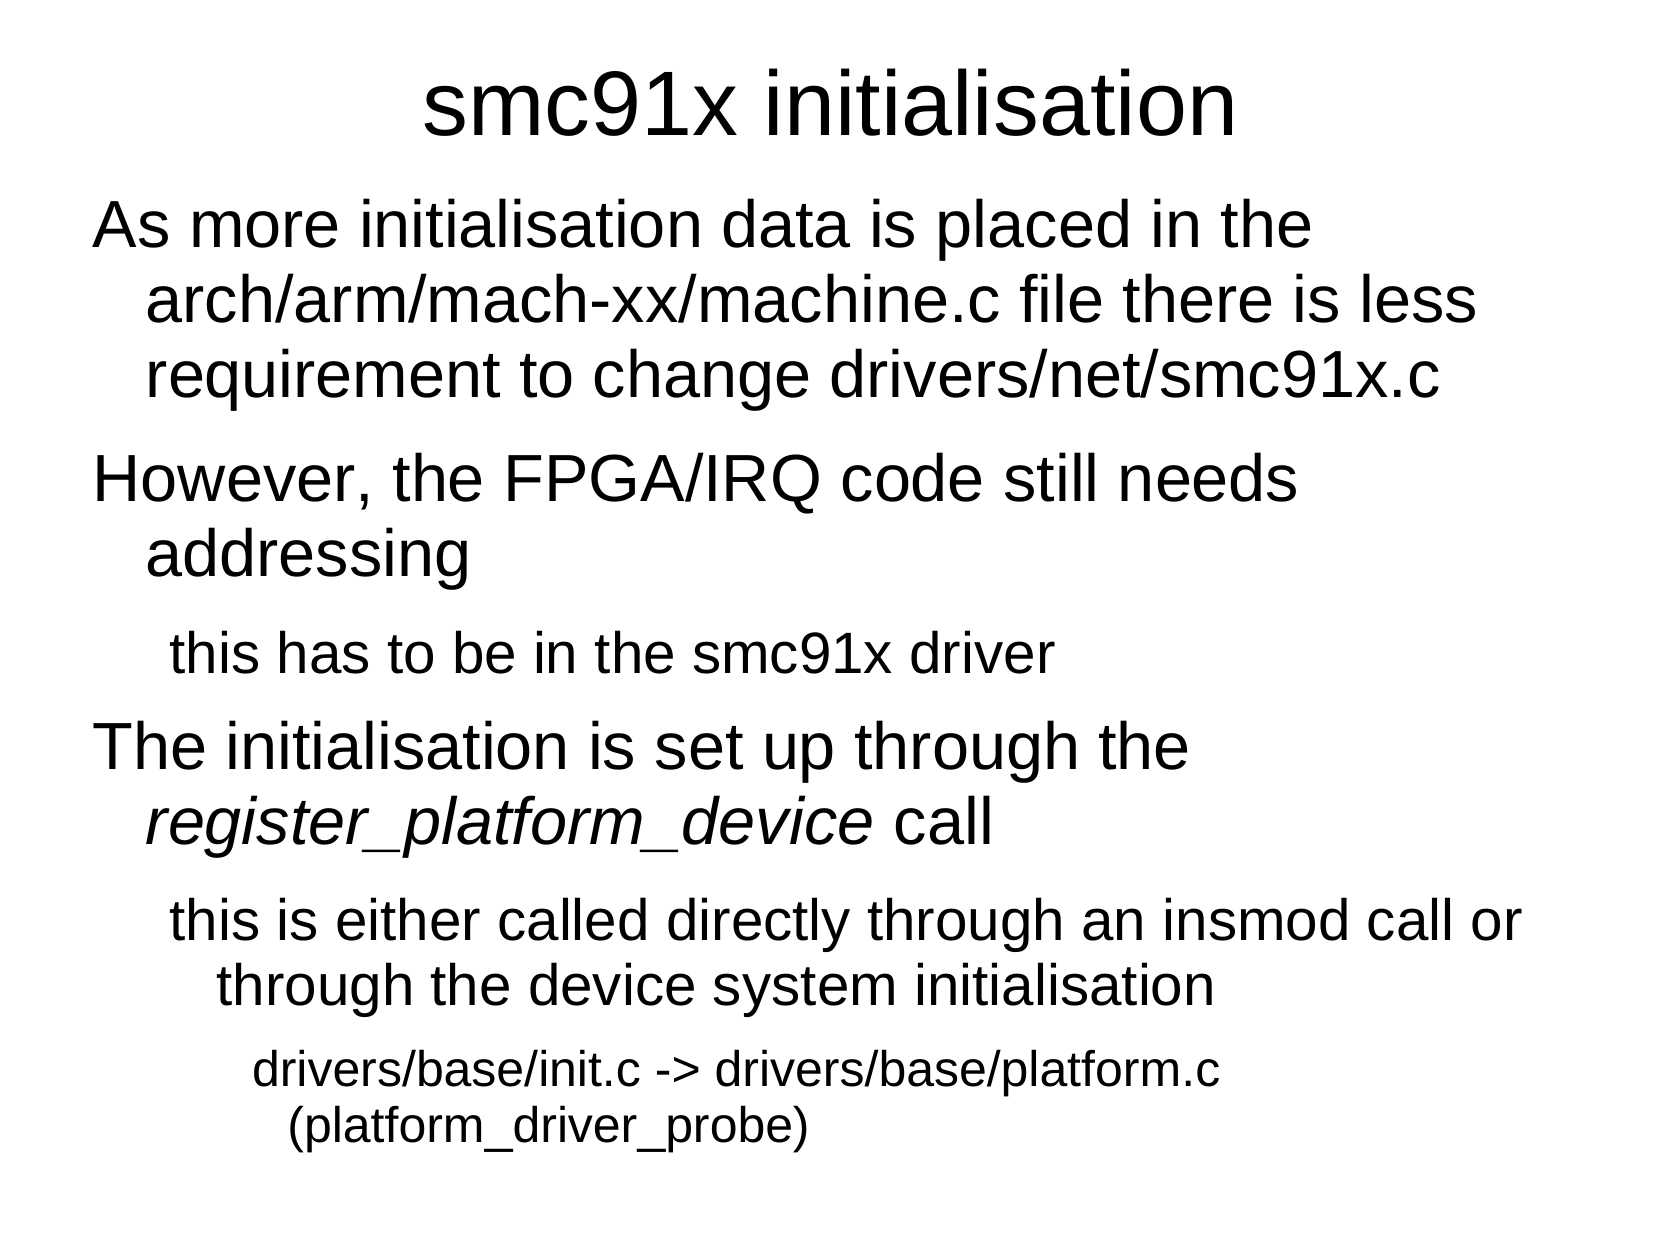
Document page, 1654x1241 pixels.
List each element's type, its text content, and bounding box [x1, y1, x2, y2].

title smc91x initialisation [86, 0, 1576, 208]
list As more initialisation data is placed in the arch/arm/mach-xx/machine.c file there is less requirement to change drivers/net/smc91x.c However, the FPGA/IRQ code still needs addressing this has to be in the smc91x driver The initialisation is set up through the register_platform_device call this is either called directly through an insmod call or through the device system initialisation drivers/base/init.c -> drivers/base/platform.c (platform_driver_probe) [75, 187, 1564, 1241]
